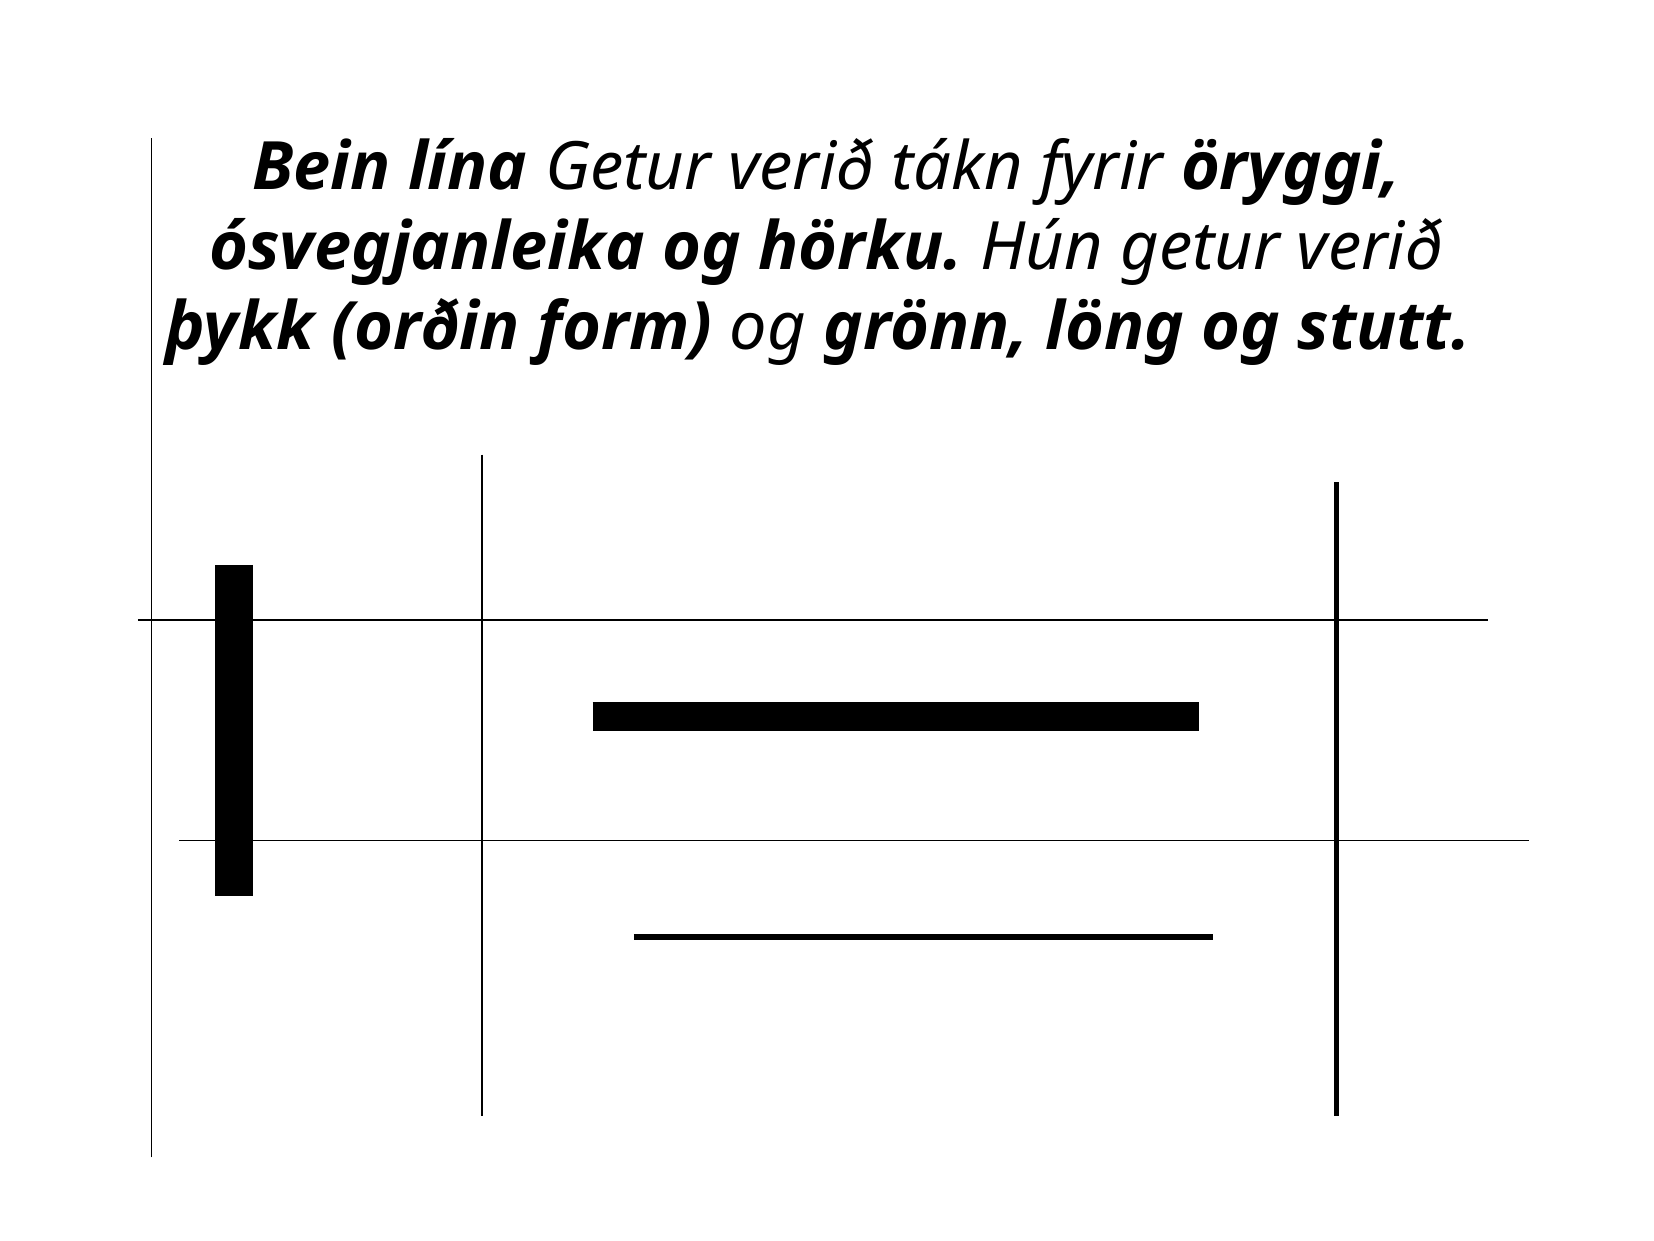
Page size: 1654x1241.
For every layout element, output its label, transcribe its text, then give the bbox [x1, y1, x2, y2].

title Bein lína Getur verið tákn fyrir öryggi, ósvegjanleika og hörku. Hún getur verið þykk (orðin form) og grönn, löng og stutt. [123, 53, 1530, 512]
